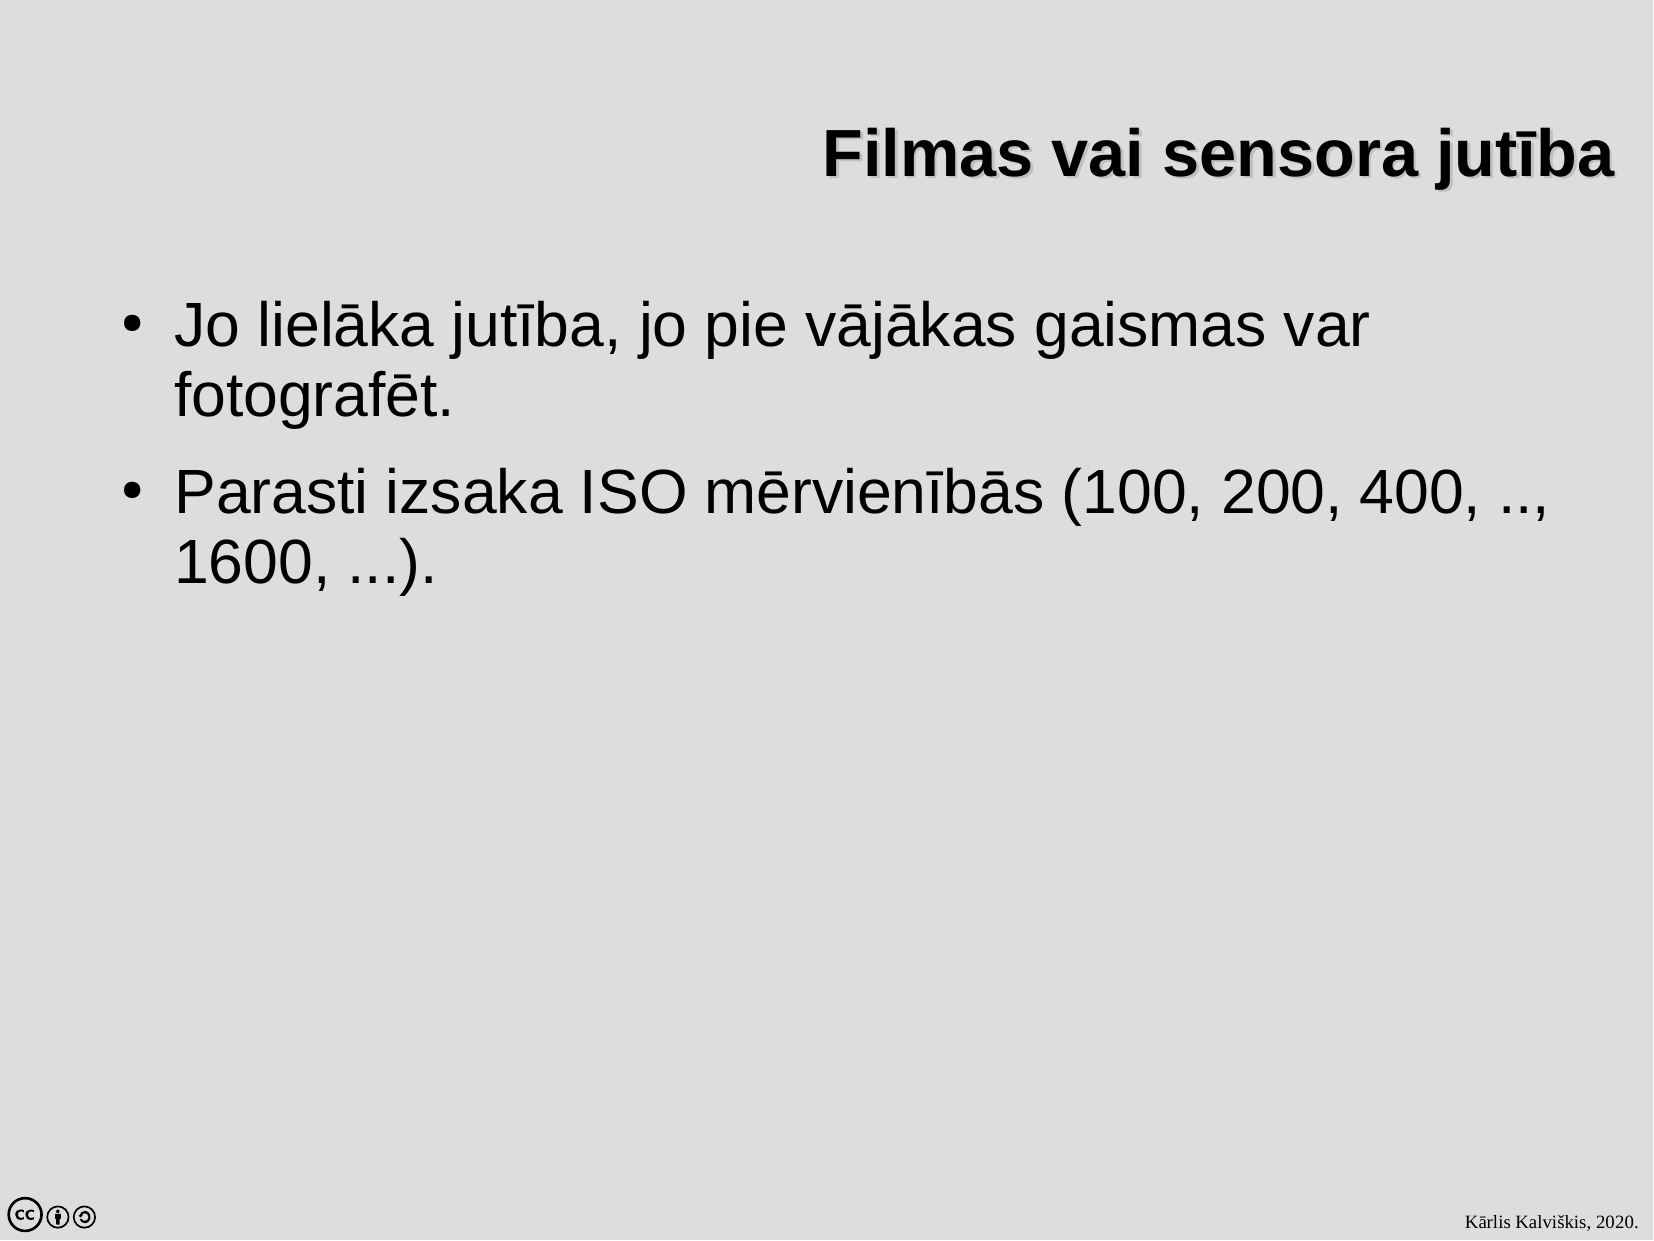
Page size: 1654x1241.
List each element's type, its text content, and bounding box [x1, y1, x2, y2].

title Filmas vai sensora jutība [42, 49, 1615, 257]
list Jo lielāka jutība, jo pie vājākas gaismas var fotografēt. Parasti izsaka ISO mērvienībās (100, 200, 400, .., 1600, ...). [37, 290, 1620, 1010]
